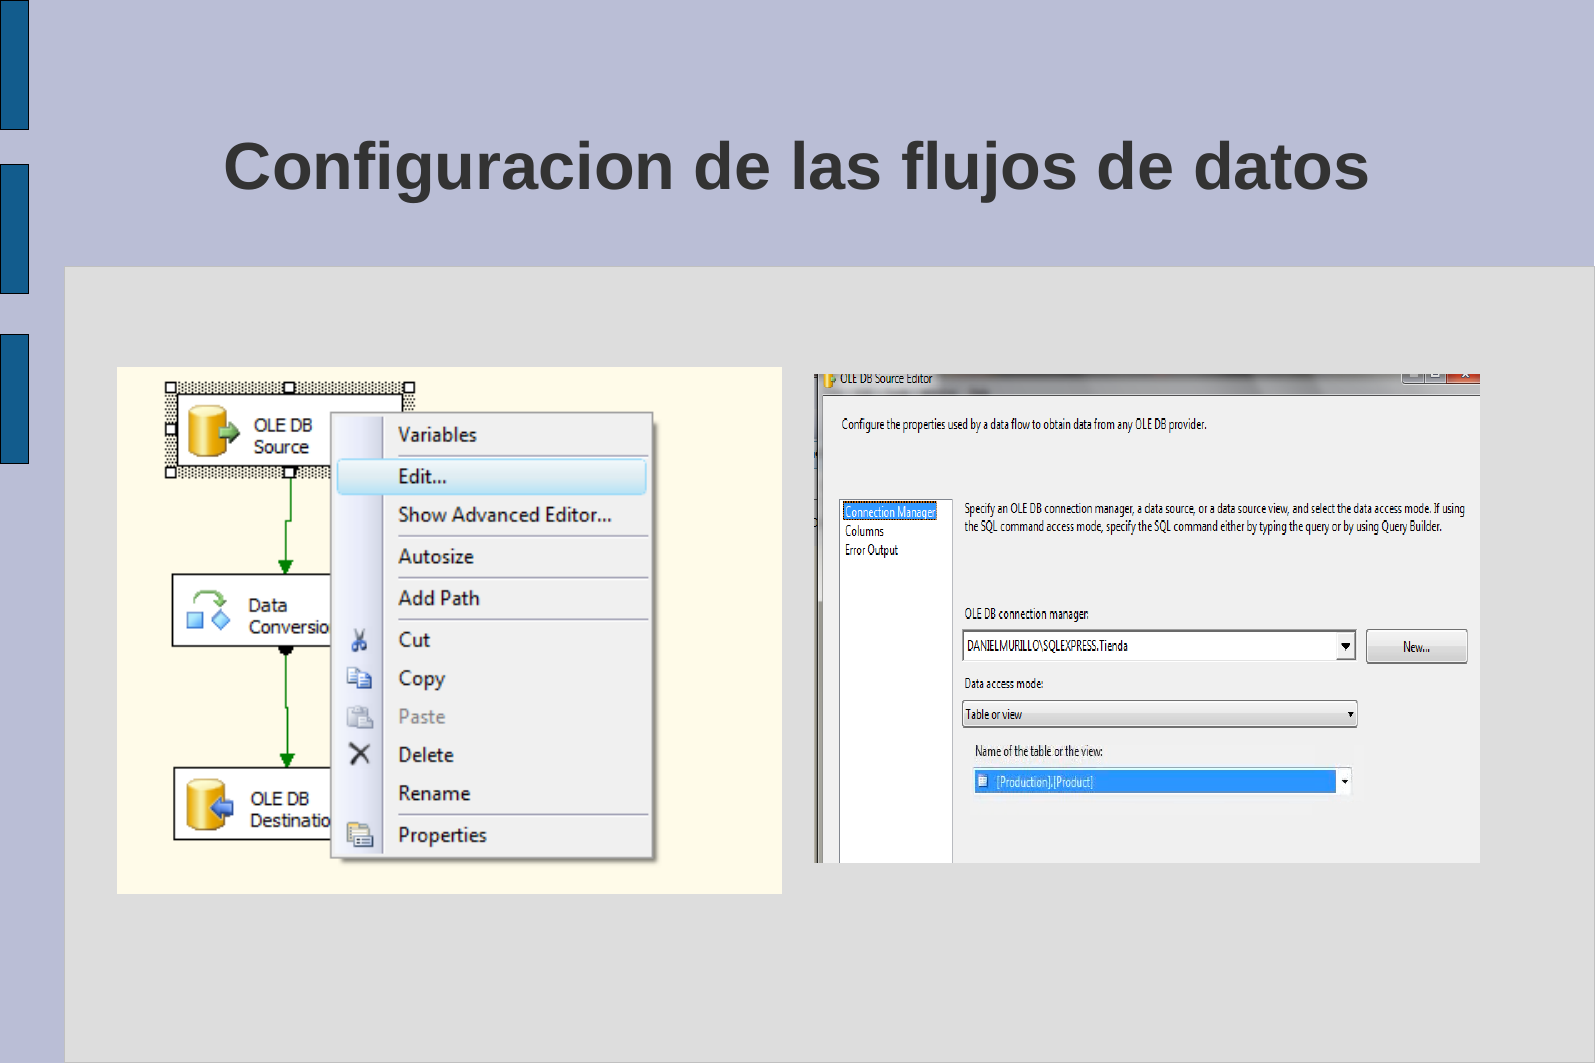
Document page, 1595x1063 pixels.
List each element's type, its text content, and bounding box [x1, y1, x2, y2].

picture [117, 367, 782, 894]
title Configuracion de las flujos de datos [117, 78, 1479, 256]
picture [814, 374, 1480, 863]
